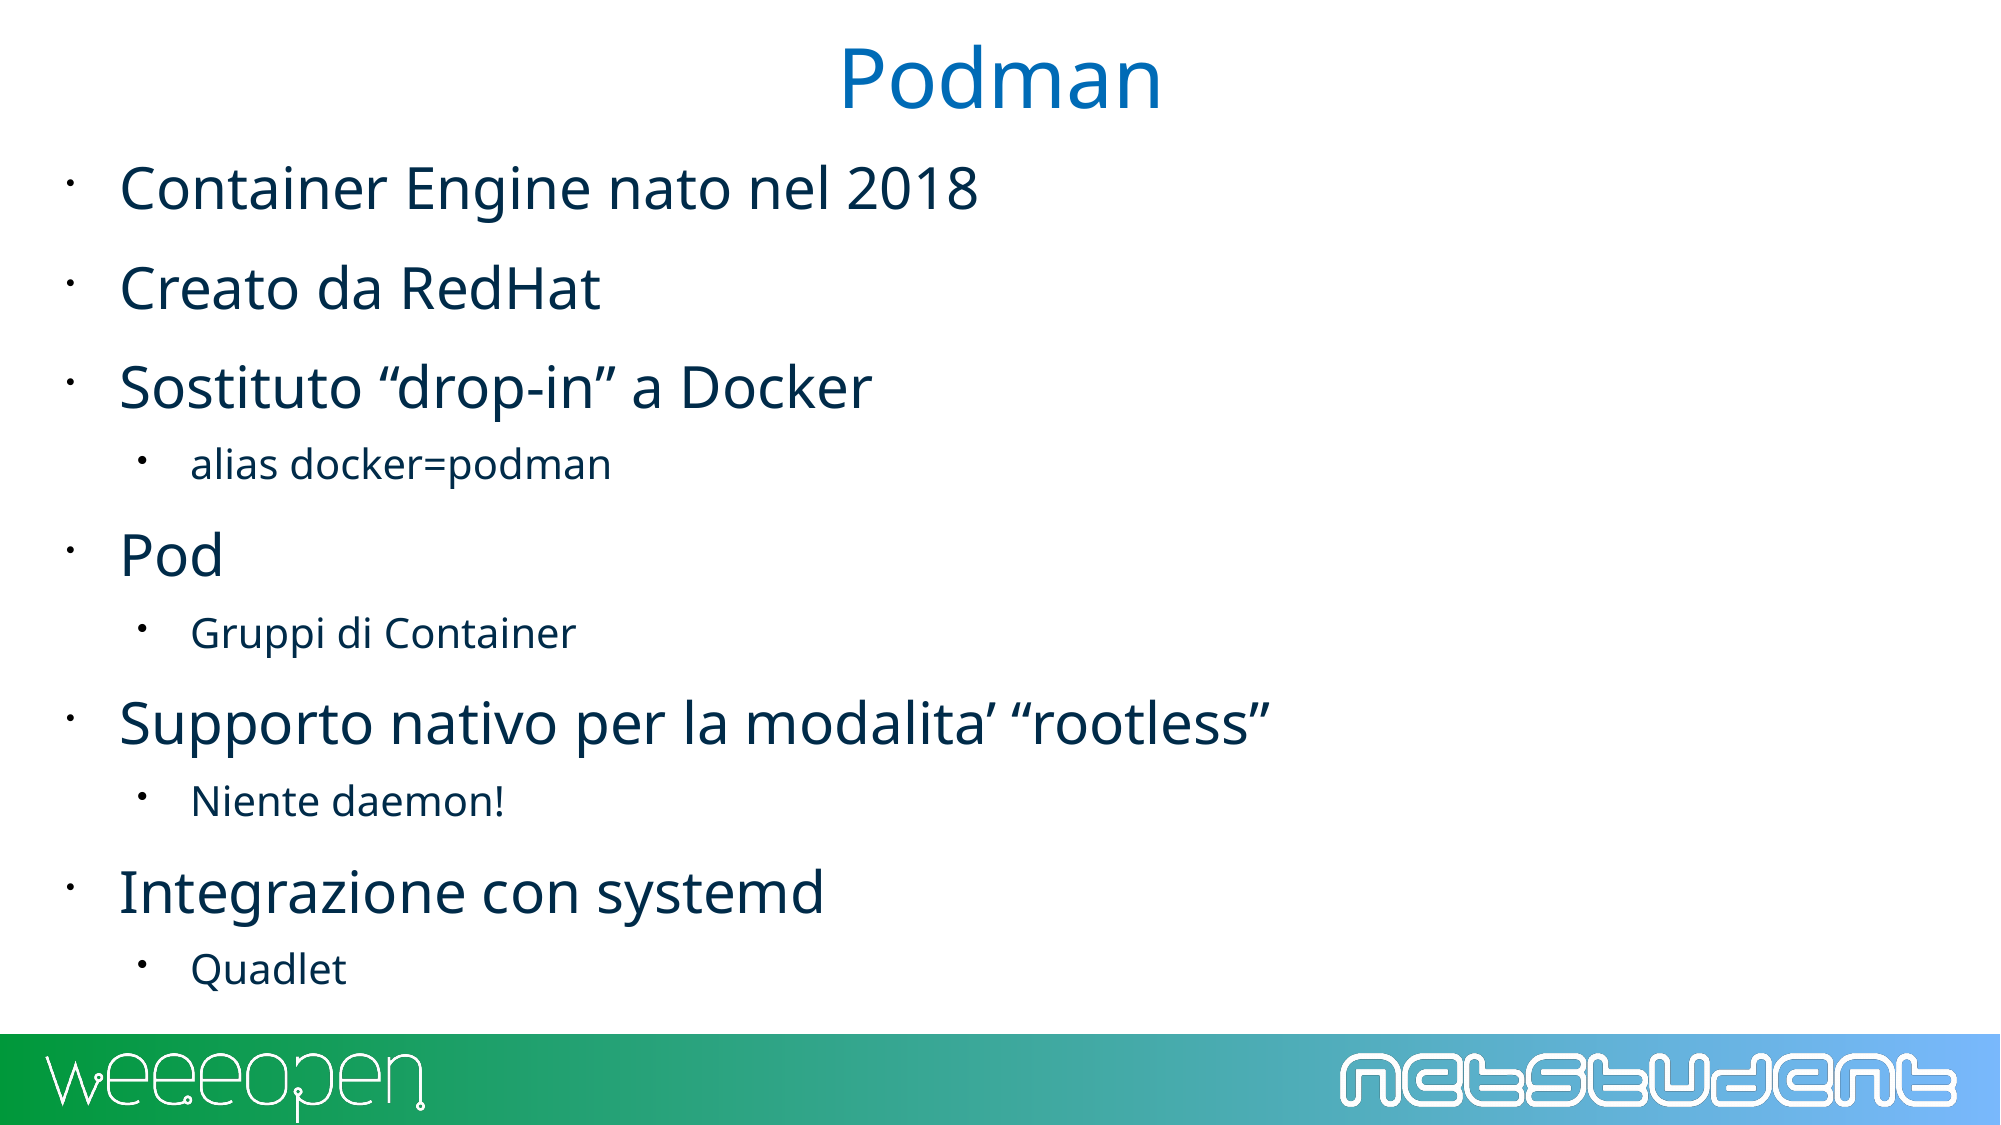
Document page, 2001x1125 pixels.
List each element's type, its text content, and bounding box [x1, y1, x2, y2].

list Container Engine nato nel 2018 Creato da RedHat Sostituto “drop-in” a Docker alias docker=podman Pod Gruppi di Container Supporto nativo per la modalita’ “rootless” Niente daemon! Integrazione con systemd Quadlet [33, 143, 1949, 975]
picture [45, 1053, 425, 1123]
picture [1340, 1053, 1957, 1107]
title Podman [43, 29, 1959, 119]
